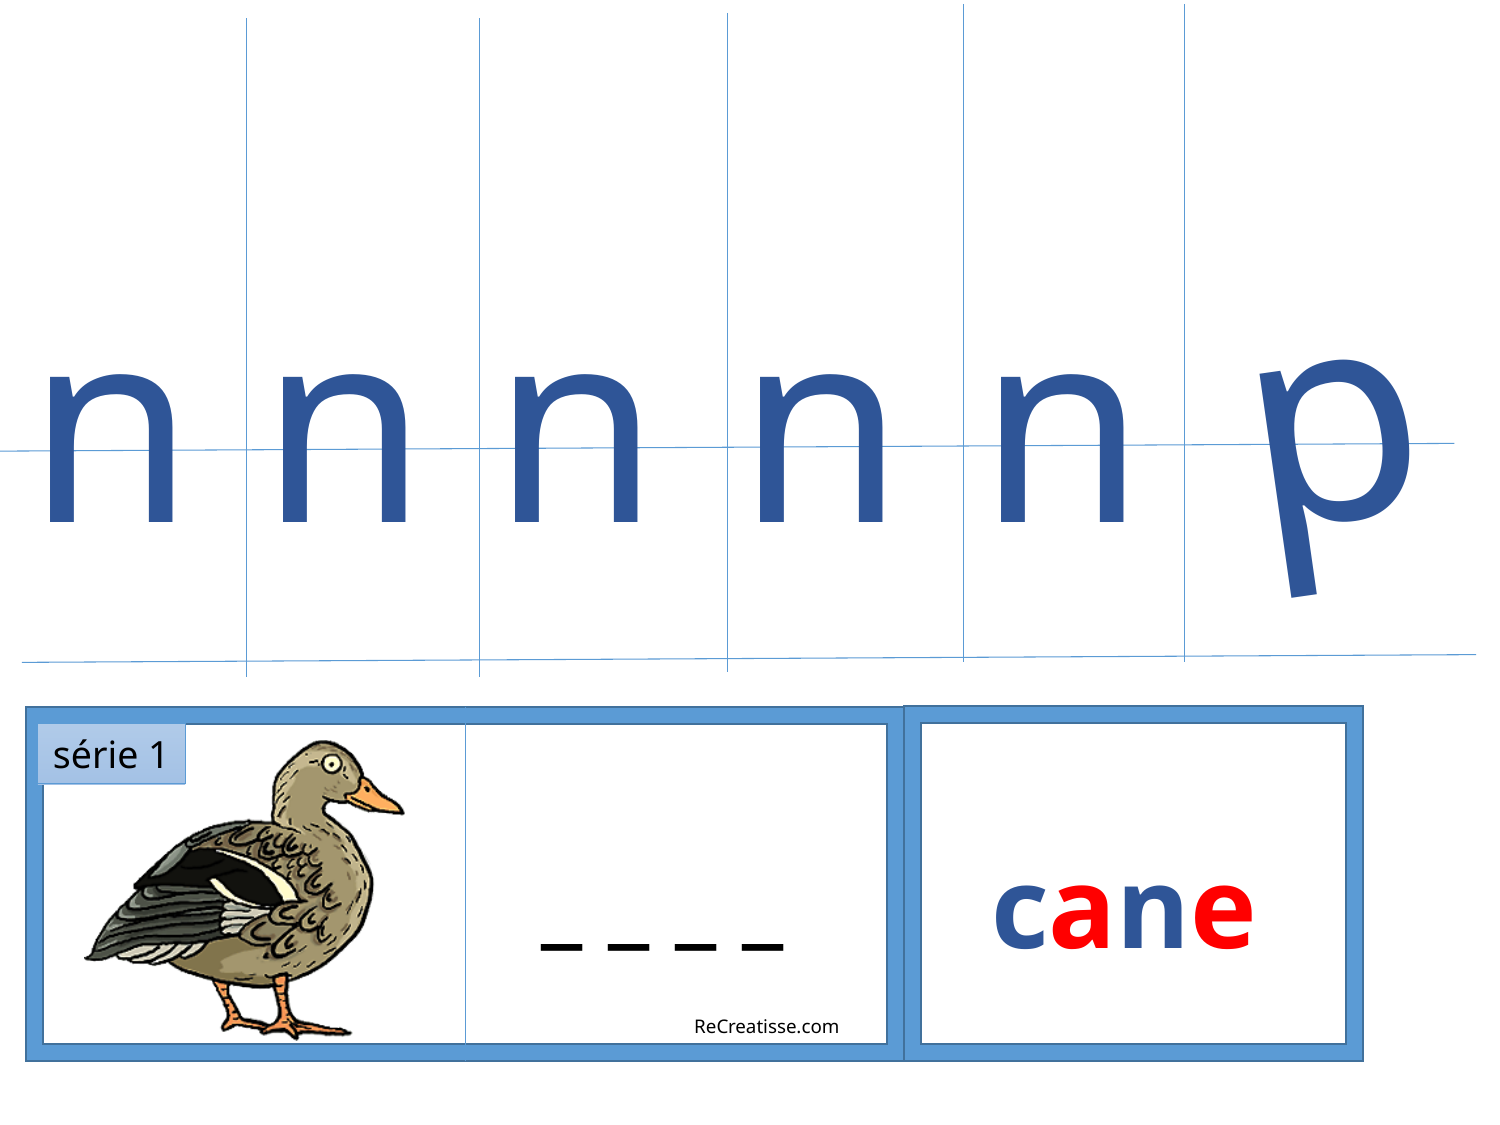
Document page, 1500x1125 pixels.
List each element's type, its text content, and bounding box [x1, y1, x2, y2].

picture [84, 740, 406, 1041]
text_box n [964, 244, 1161, 584]
text_box cane [976, 828, 1272, 978]
text_box p [1200, 208, 1460, 600]
text_box n [245, 244, 442, 584]
text_box p [1294, 382, 1383, 501]
text_box série 1 [38, 724, 185, 784]
text_box ReCreatisse.com [679, 1007, 854, 1045]
text_box [26, 706, 1364, 1062]
text_box n [477, 244, 675, 584]
text_box n [12, 244, 210, 584]
text_box _ _ _ _ [527, 827, 825, 962]
text_box n [723, 244, 920, 584]
